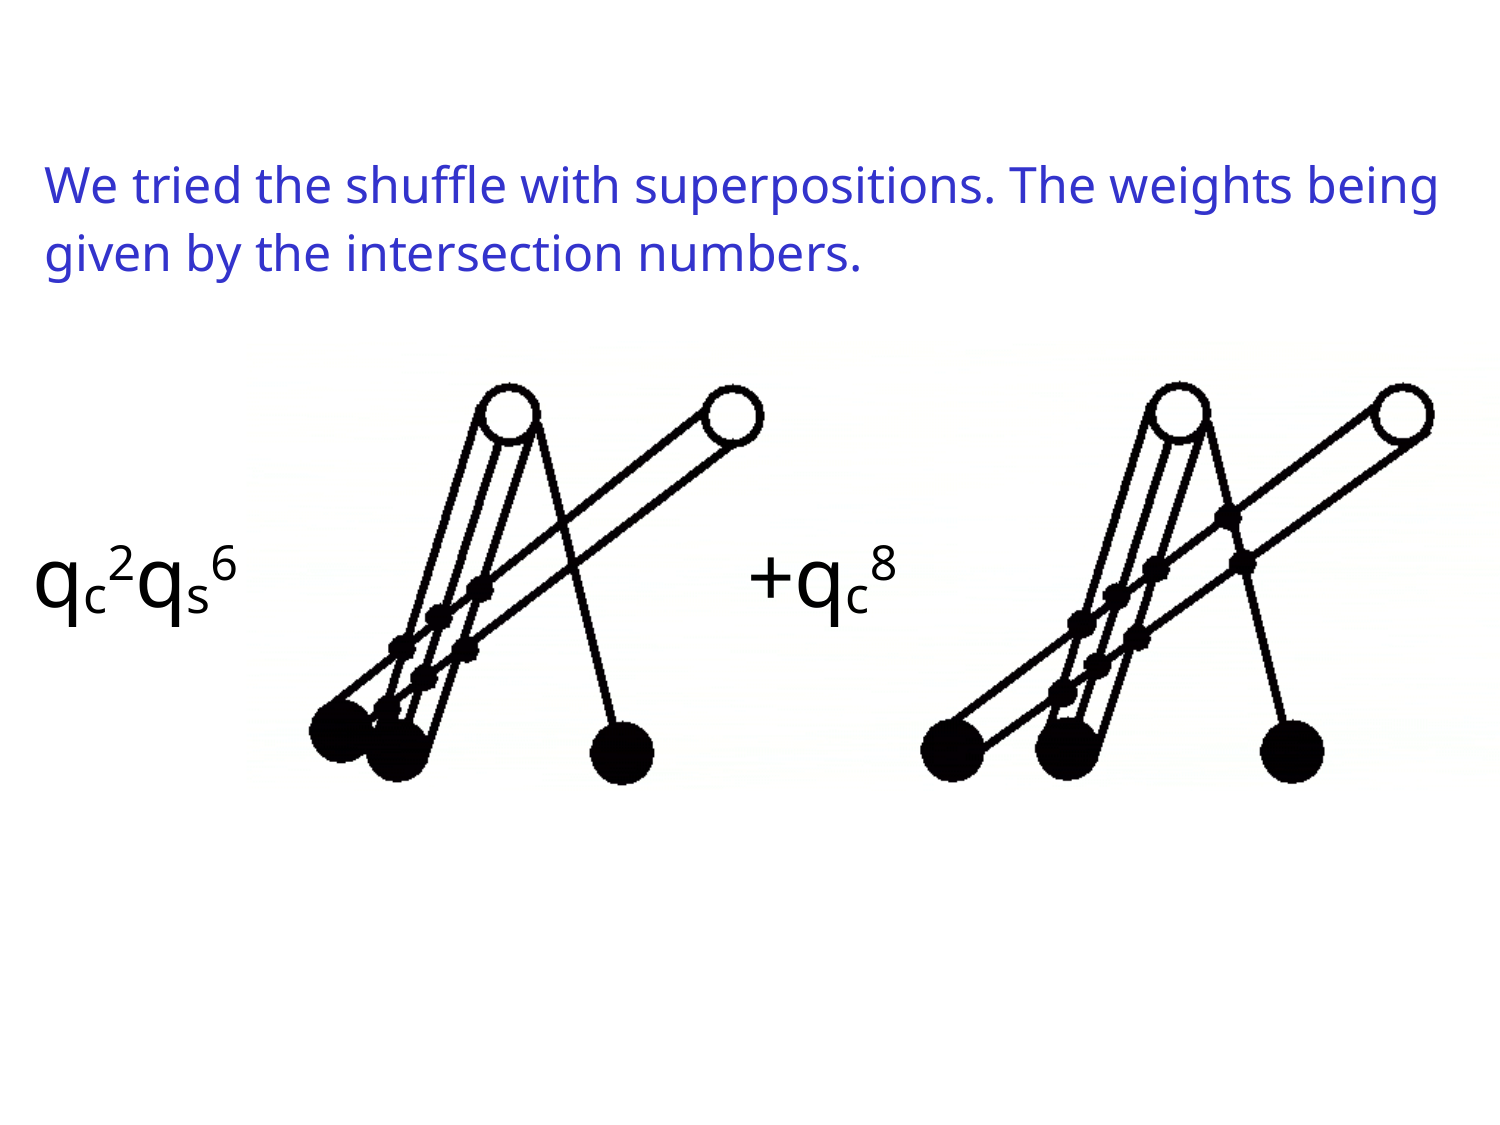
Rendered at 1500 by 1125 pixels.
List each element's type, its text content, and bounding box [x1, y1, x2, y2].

text_box qc2qs6 [17, 513, 246, 657]
text_box +qc8 [732, 513, 939, 657]
text_box We tried the shuffle with superpositions. The weights being given by the intersection numbers. [29, 142, 1480, 278]
picture [246, 341, 1500, 791]
